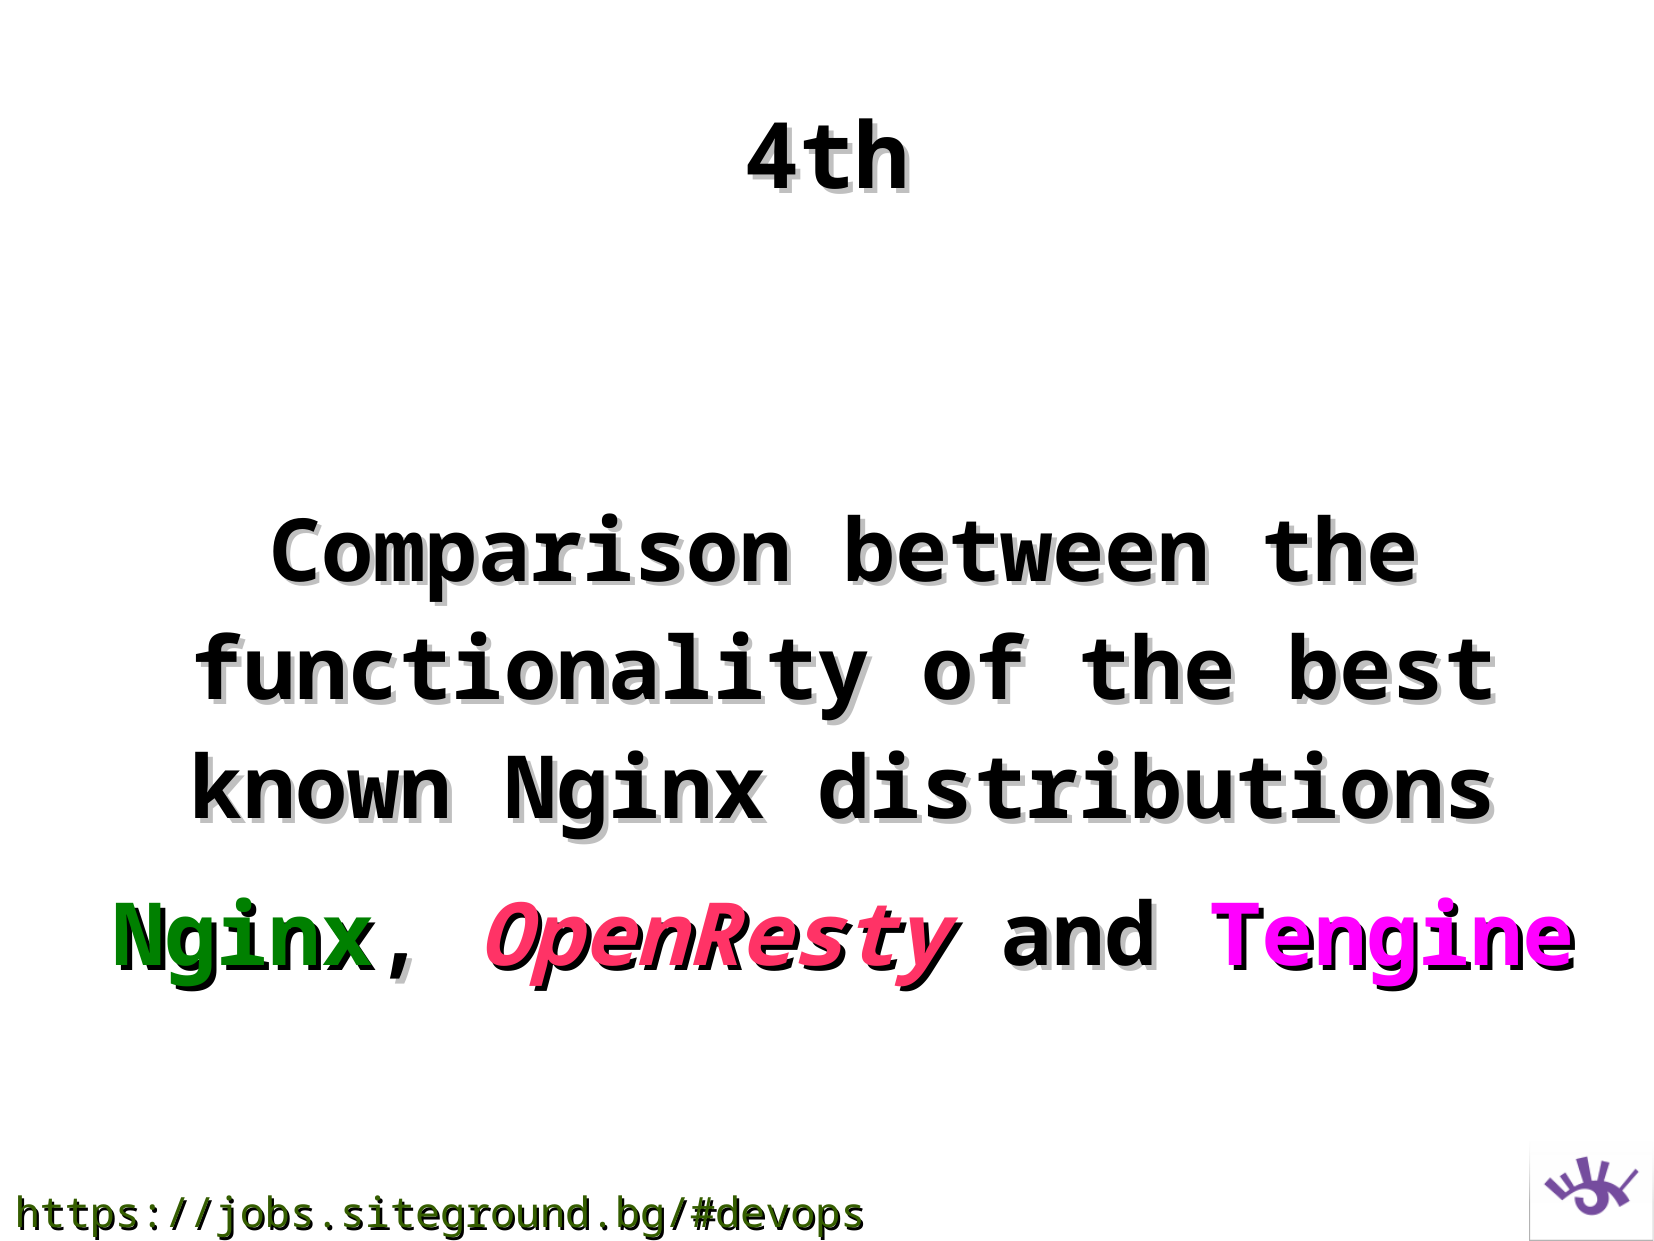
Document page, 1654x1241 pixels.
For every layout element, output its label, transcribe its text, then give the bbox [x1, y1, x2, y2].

title 4th [82, 49, 1571, 257]
text_box https://jobs.siteground.bg/#devops [0, 1175, 889, 1240]
picture [1529, 1134, 1654, 1241]
list Comparison between the functionality of the best known Nginx distributions Nginx, OpenResty and Tengine [82, 290, 1606, 1081]
